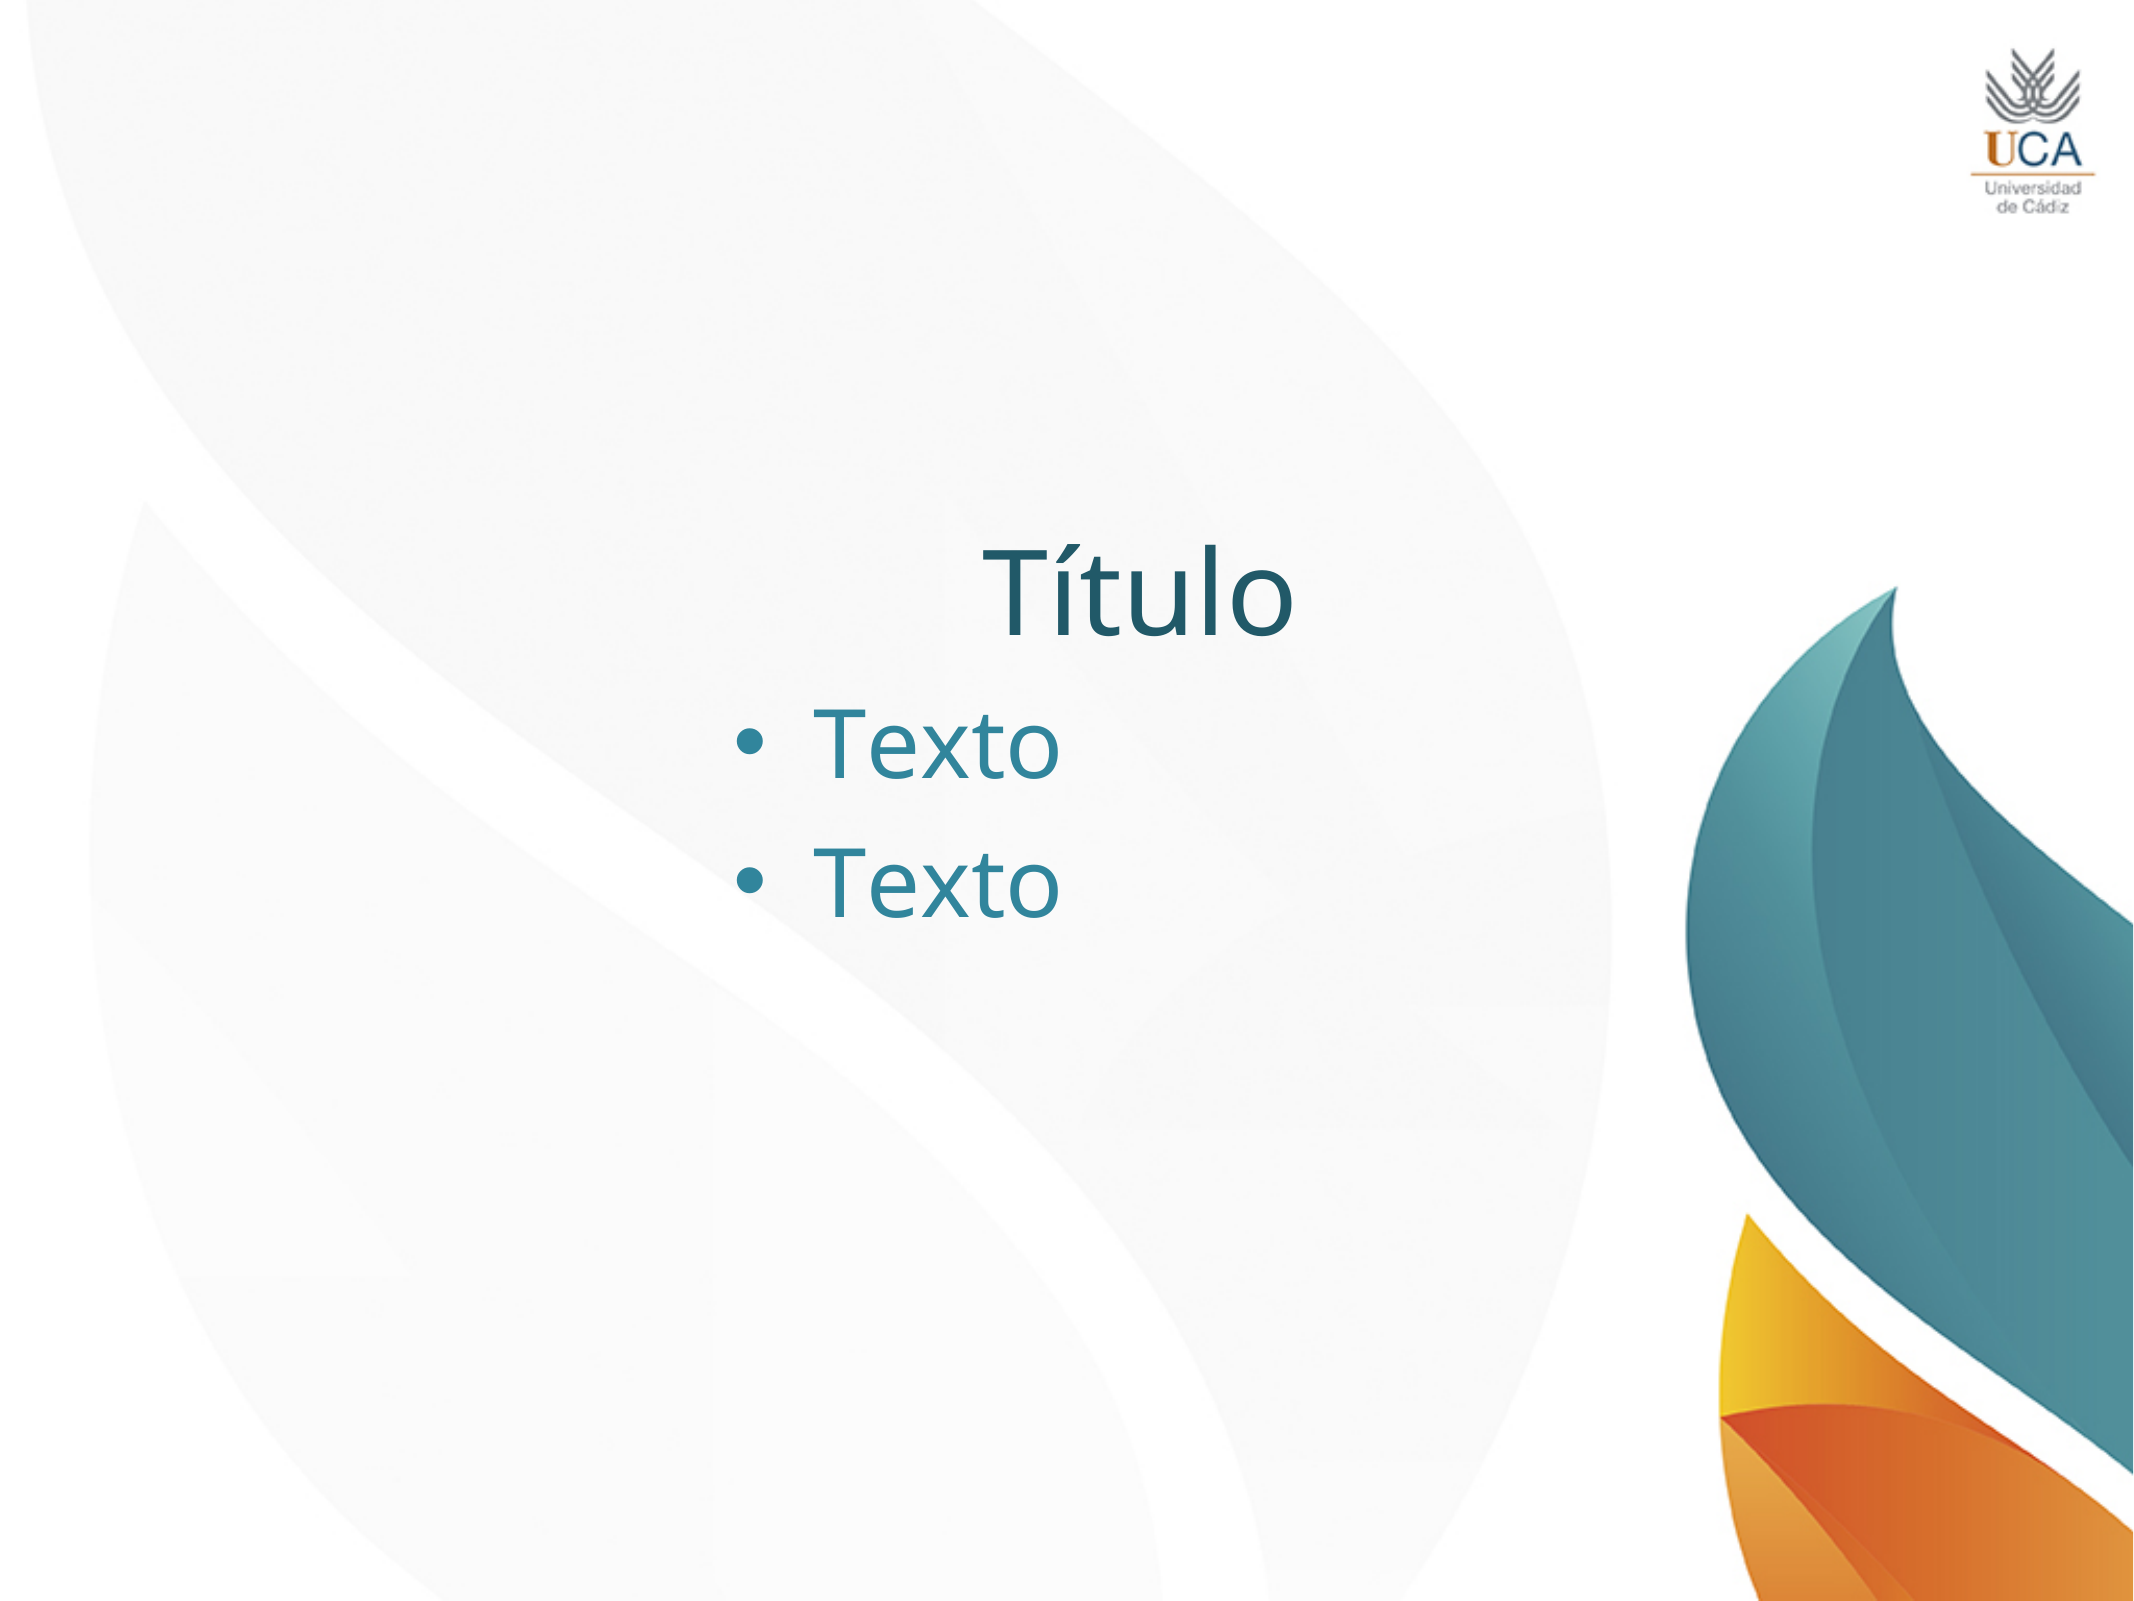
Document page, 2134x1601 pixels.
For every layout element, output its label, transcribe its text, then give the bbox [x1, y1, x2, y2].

list Texto Texto [712, 672, 1534, 1451]
title Título [712, 504, 1534, 672]
picture [0, 0, 2134, 1601]
